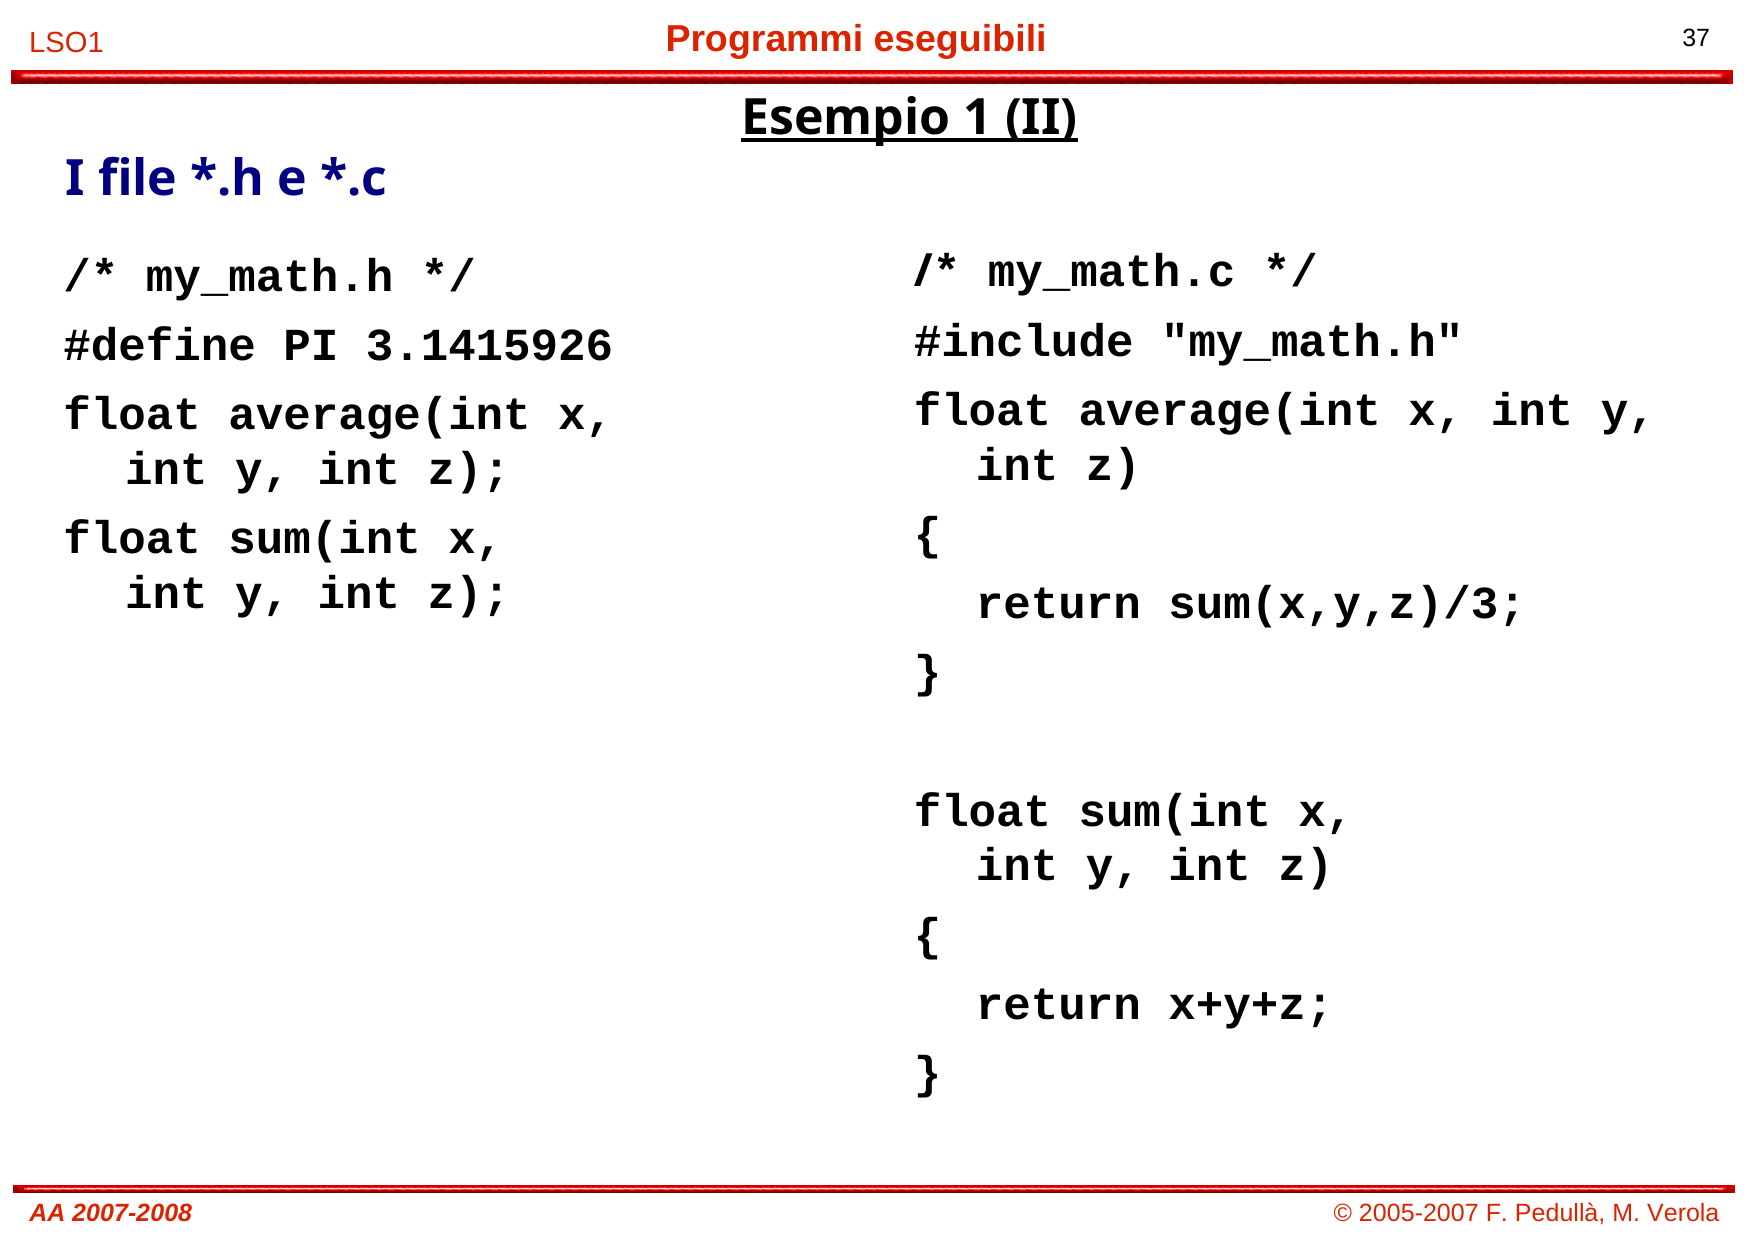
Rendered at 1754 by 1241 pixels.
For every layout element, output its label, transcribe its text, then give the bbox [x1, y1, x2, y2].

list /* my_math.c */ #include "my_math.h" float average(int x, int y, int z) { return sum(x,y,z)/3; } float sum(int x, int y, int z) { return x+y+z; } [897, 229, 1696, 1145]
text_box I file *.h e *.c [65, 143, 462, 214]
picture [1293, 70, 1733, 84]
picture [11, 70, 527, 84]
list /* my_math.h */ #define PI 3.1415926 float average(int x, int y, int z); float sum(int x, int y, int z); [46, 242, 884, 868]
picture [13, 1185, 1735, 1193]
title Esempio 1 (II) [527, 61, 1293, 174]
